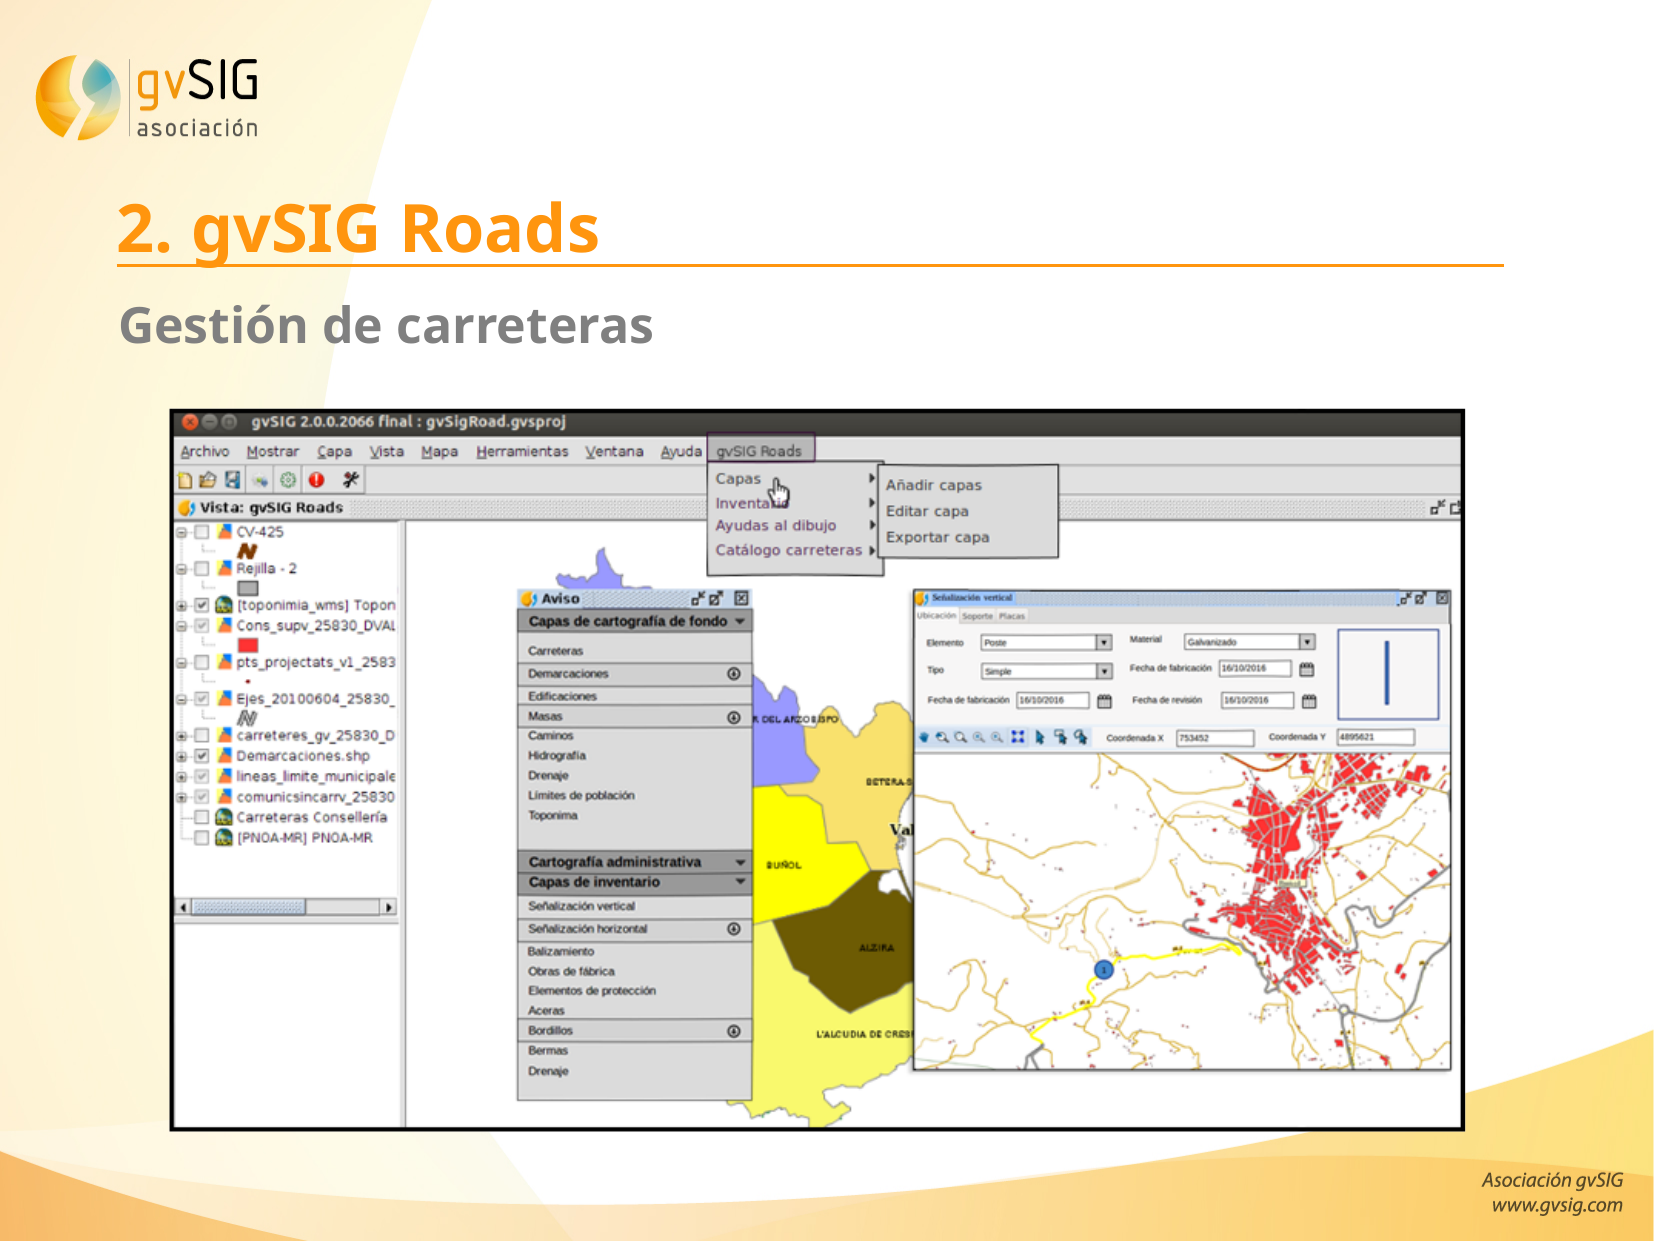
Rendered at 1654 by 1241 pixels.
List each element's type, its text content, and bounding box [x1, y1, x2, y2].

picture [0, 0, 1654, 1241]
title 2. gvSIG Roads [116, 177, 1605, 276]
title Gestión de carreteras [118, 279, 1536, 369]
